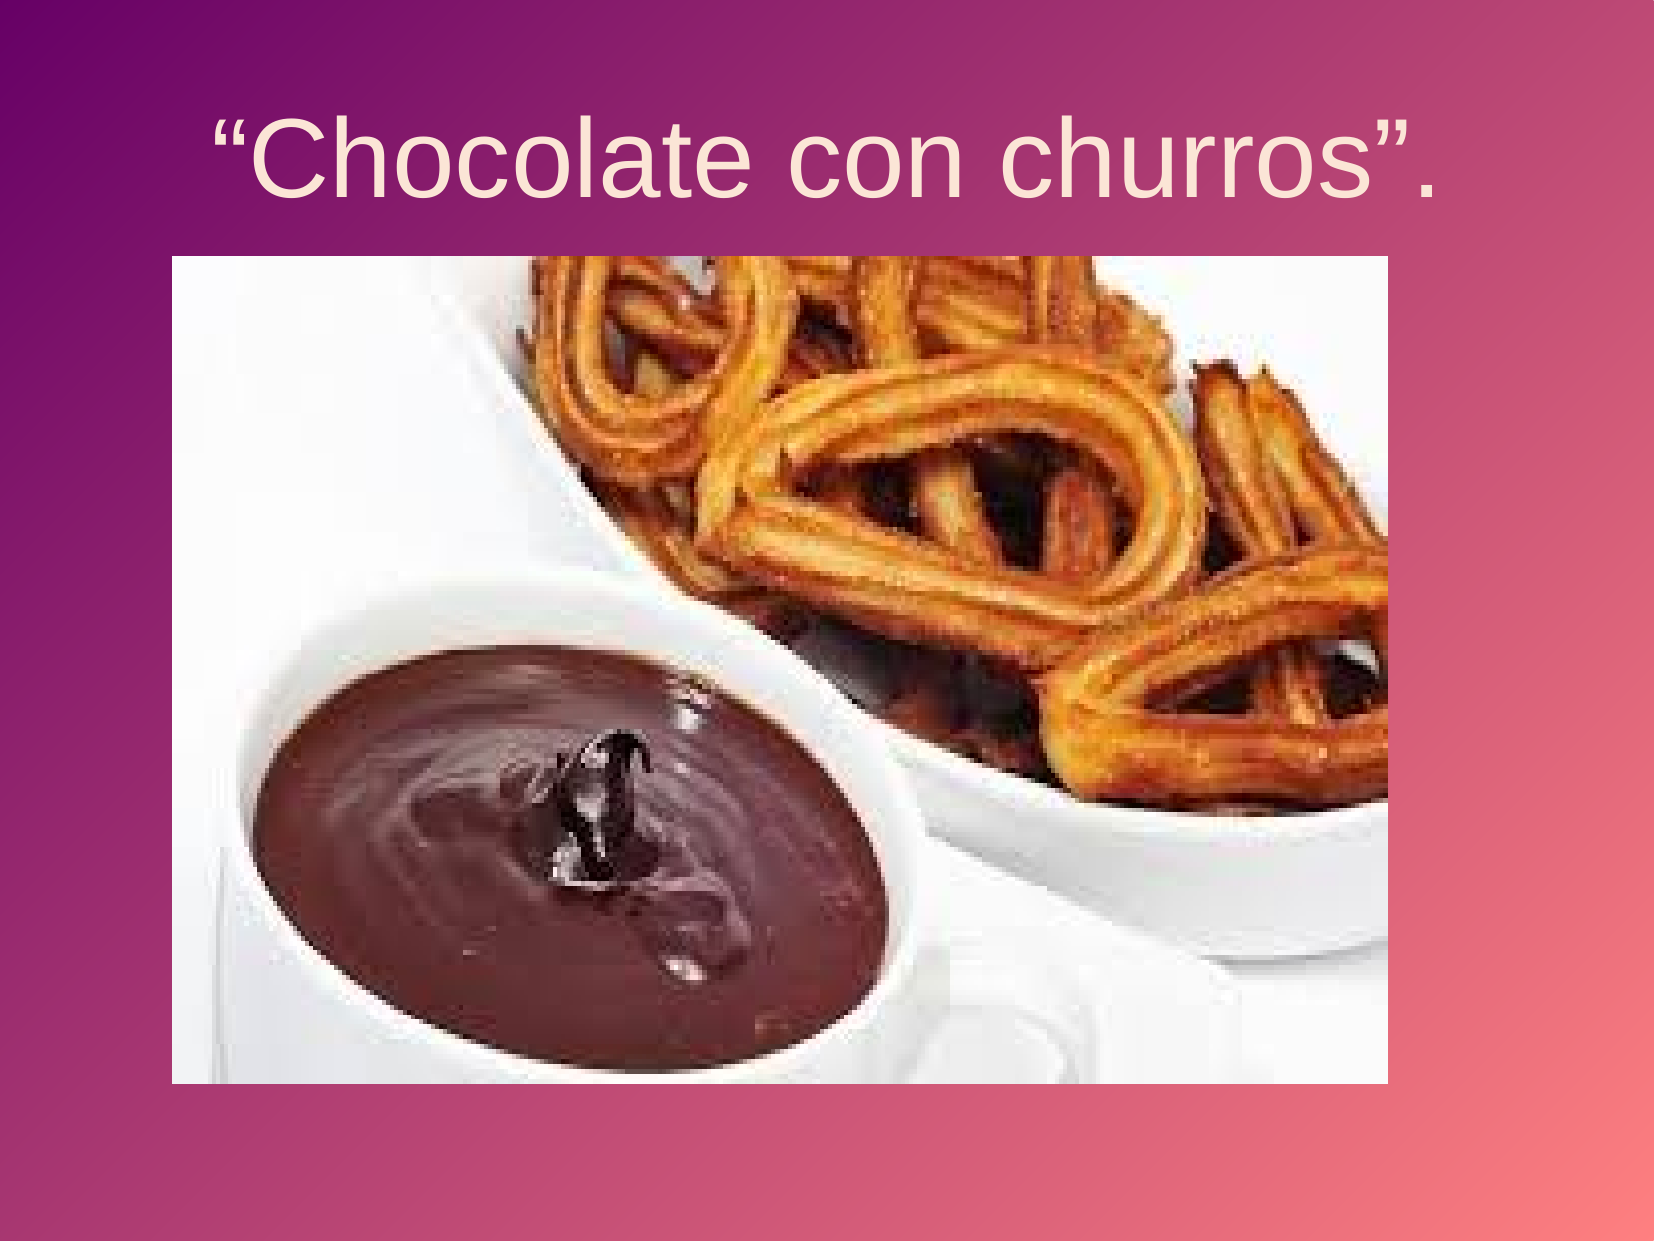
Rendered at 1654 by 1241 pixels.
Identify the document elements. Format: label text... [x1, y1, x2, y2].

picture [172, 256, 1388, 1084]
title “Chocolate con churros”. [82, 49, 1571, 257]
